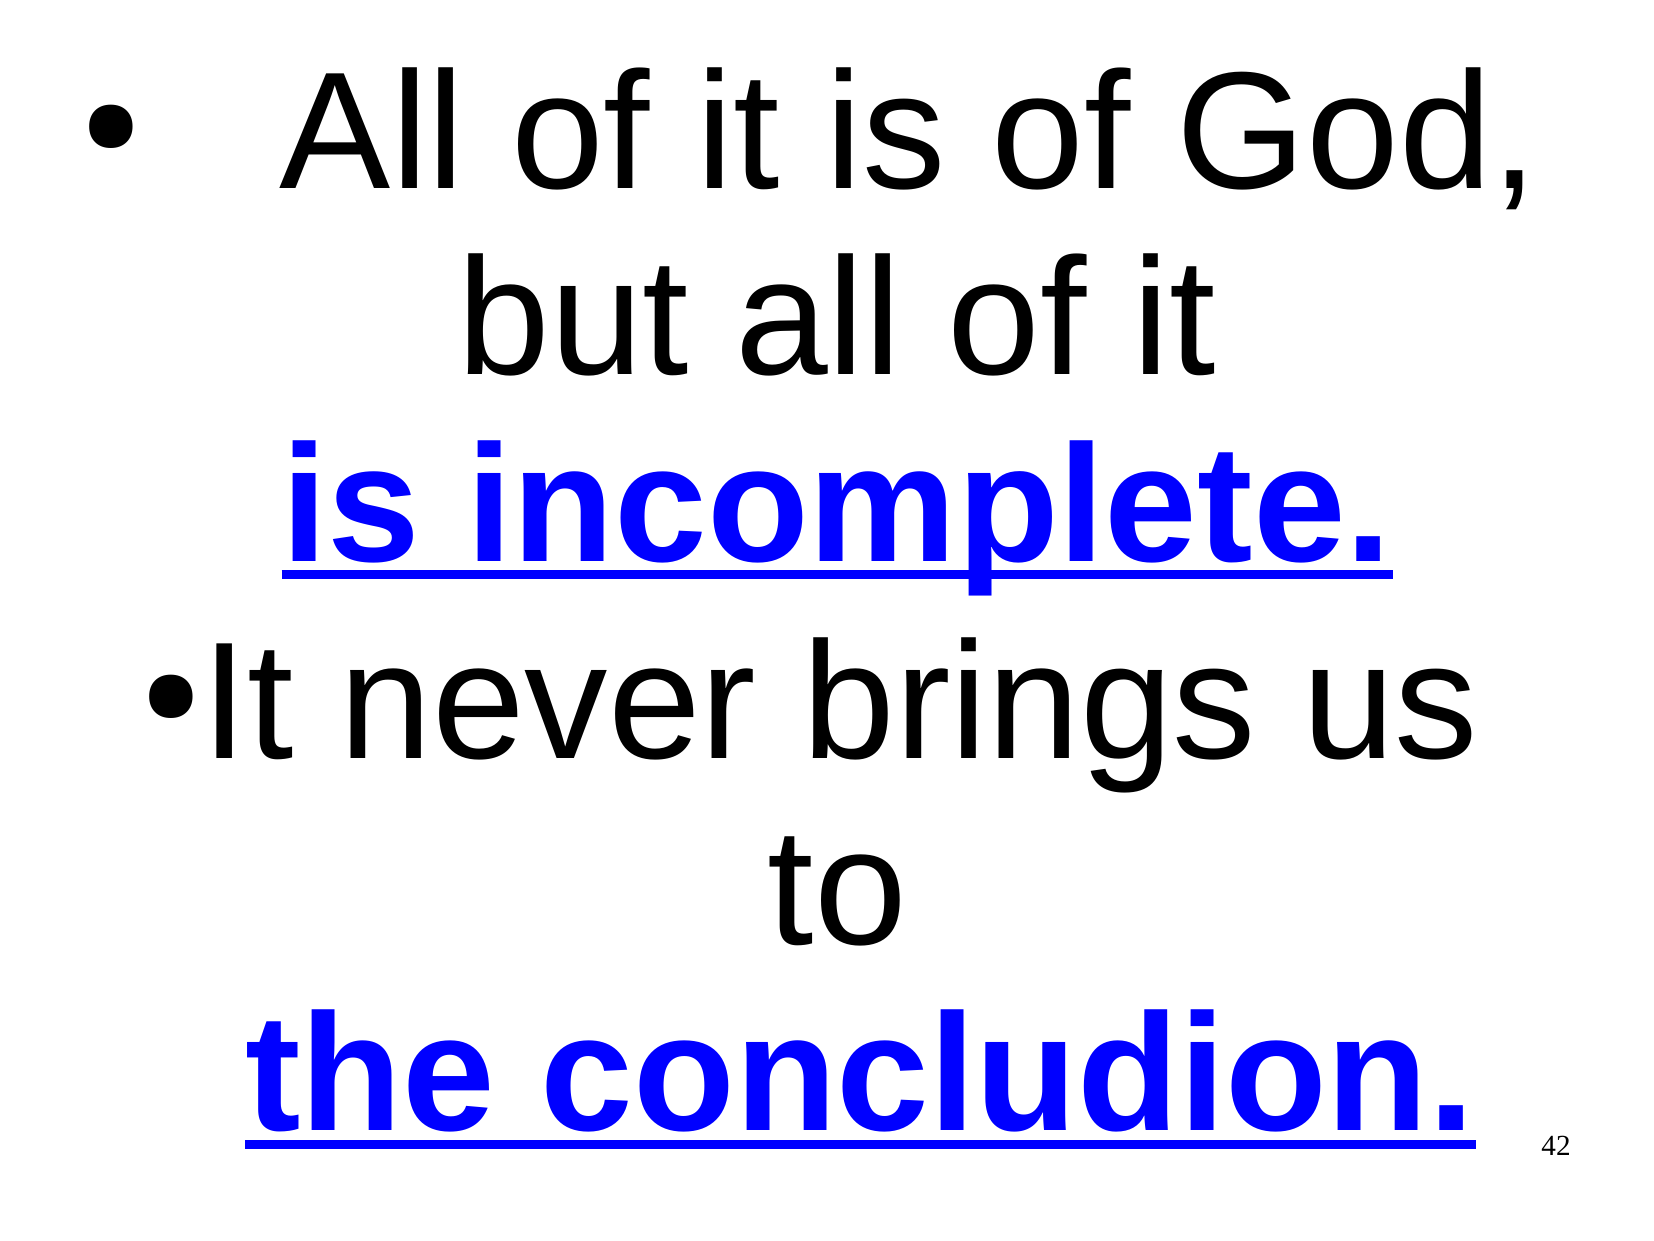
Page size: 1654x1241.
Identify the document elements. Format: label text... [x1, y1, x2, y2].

list All of it is of God, but all of it is incomplete. It never brings us to the concludion. [37, 37, 1613, 1238]
